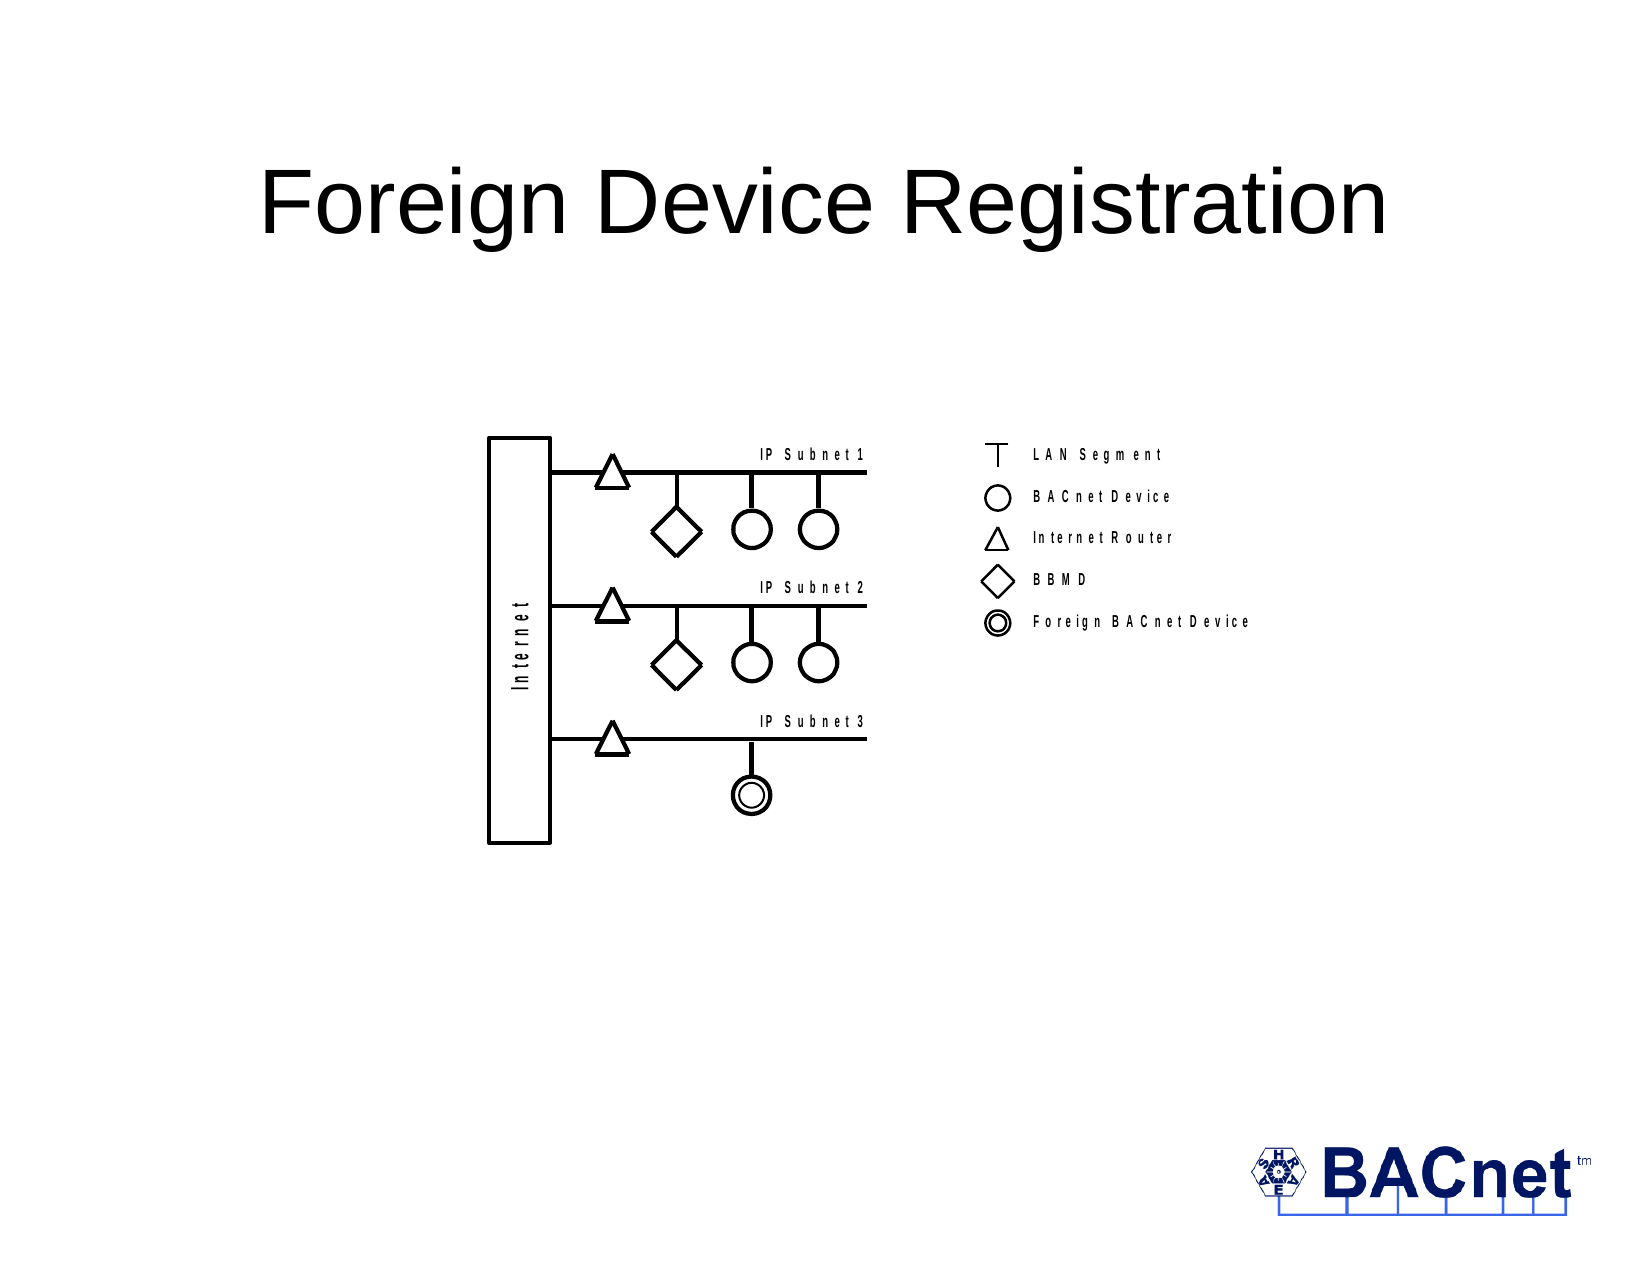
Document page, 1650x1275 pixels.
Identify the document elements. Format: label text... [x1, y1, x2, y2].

chart [394, 405, 1268, 878]
title Foreign Device Registration [135, 112, 1515, 291]
picture [1251, 1146, 1591, 1216]
